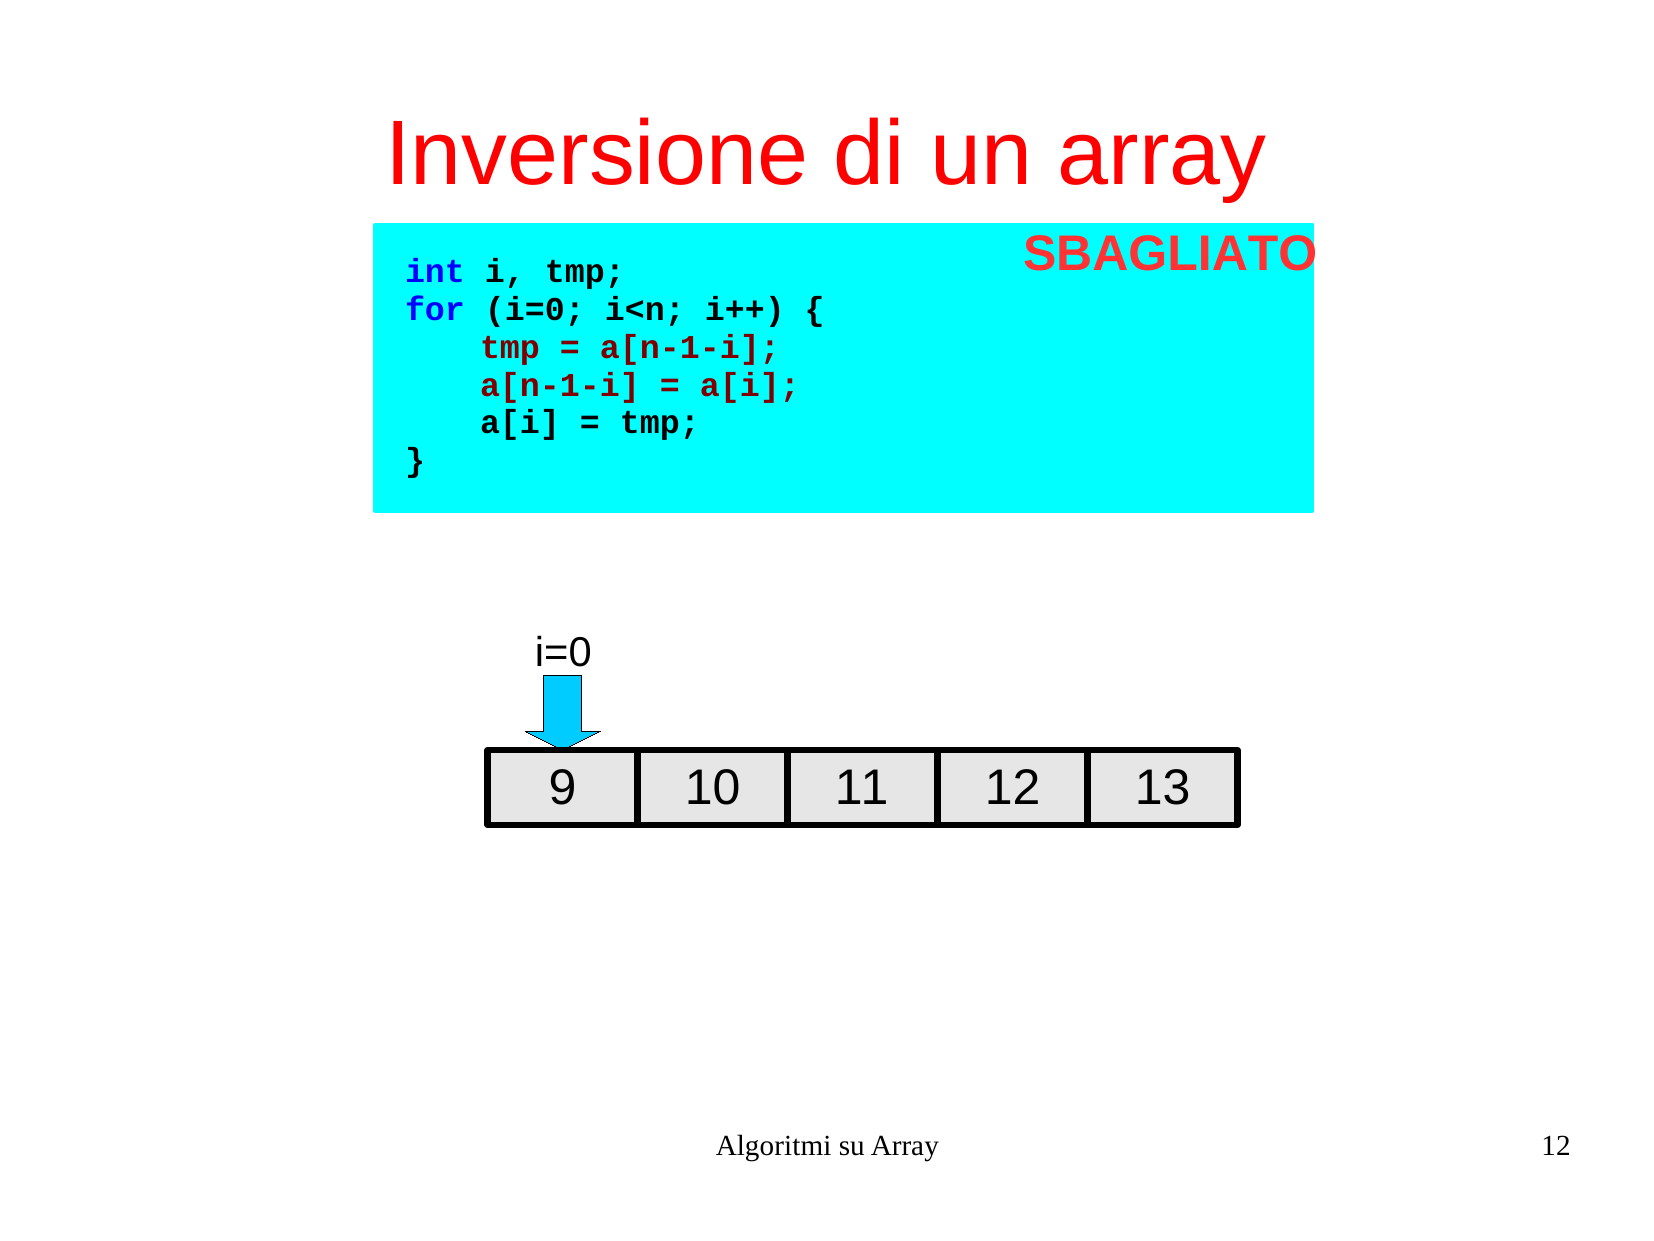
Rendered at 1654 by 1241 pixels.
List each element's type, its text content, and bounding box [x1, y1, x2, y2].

text_box i=0 [507, 628, 620, 676]
text_box SBAGLIATO [1023, 225, 1318, 281]
text_box 12 [937, 750, 1087, 826]
text_box [525, 676, 601, 750]
text_box 11 [787, 750, 937, 826]
text_box 10 [637, 750, 787, 826]
text_box int i, tmp; for (i=0; i<n; i++) { tmp = a[n-1-i]; a[n-1-i] = a[i]; a[i] = tmp; } [375, 225, 1313, 512]
title Inversione di un array [82, 49, 1571, 257]
text_box 13 [1087, 750, 1238, 826]
text_box 9 [487, 750, 637, 826]
